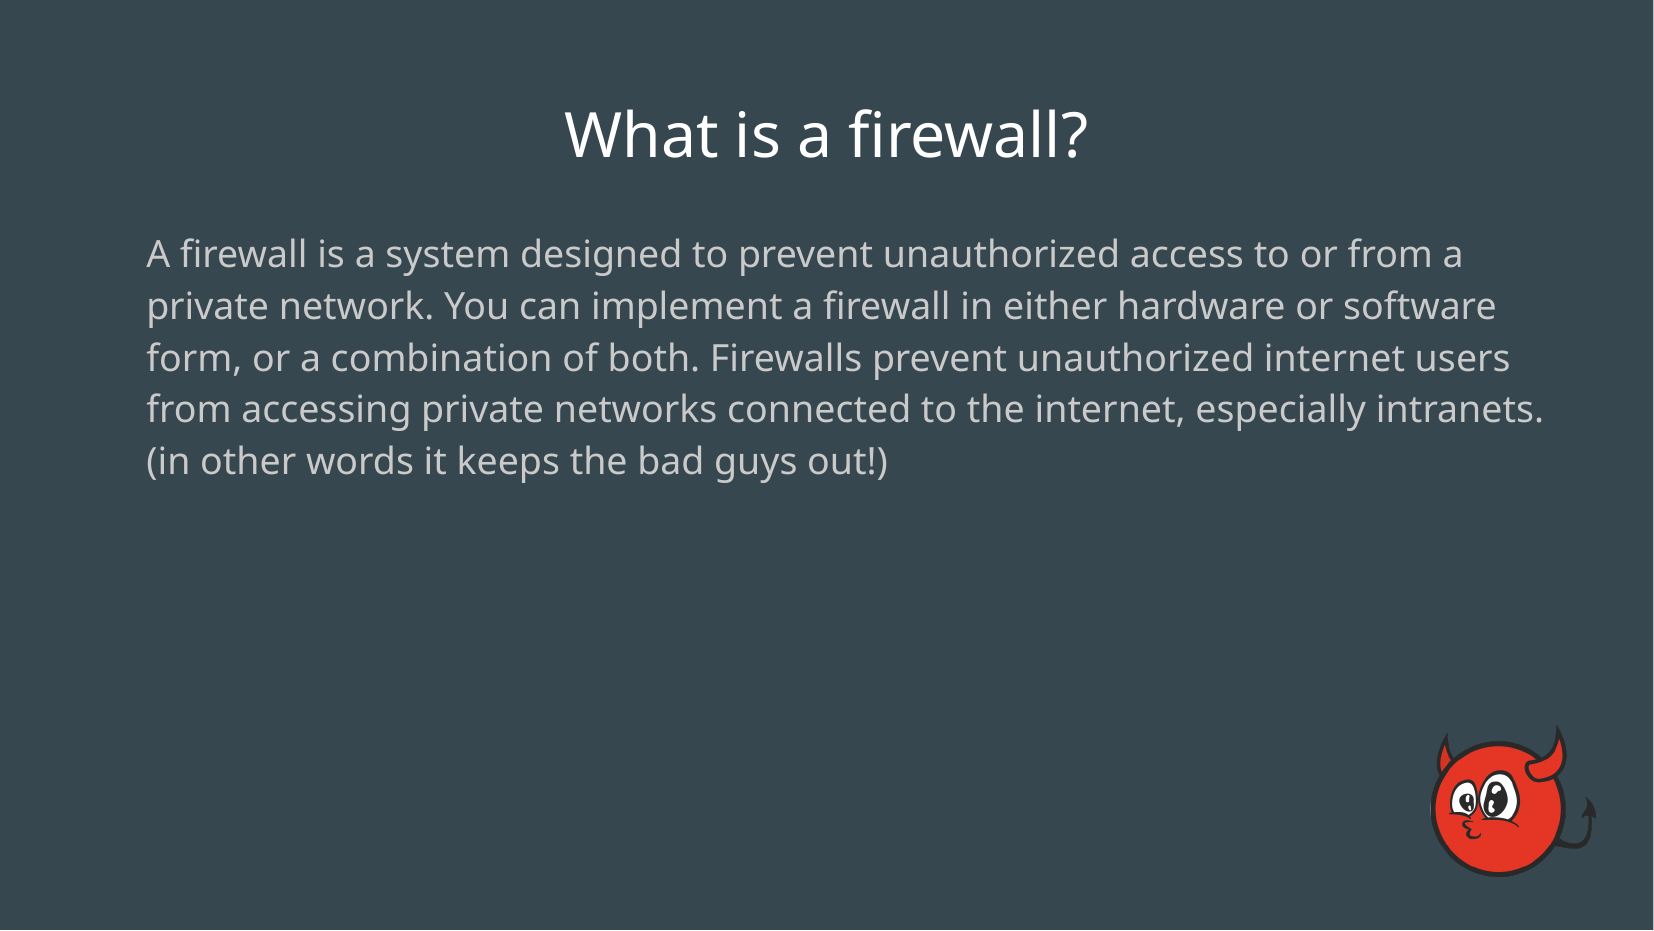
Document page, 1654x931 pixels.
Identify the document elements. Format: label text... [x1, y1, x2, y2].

picture [1427, 827, 1598, 888]
list A firewall is a system designed to prevent unauthorized access to or from a private network. You can implement a firewall in either hardware or software form, or a combination of both. Firewalls prevent unauthorized internet users from accessing private networks connected to the internet, especially intranets. (in other words it keeps the bad guys out!) [56, 208, 1598, 827]
title What is a firewall? [56, 80, 1598, 184]
